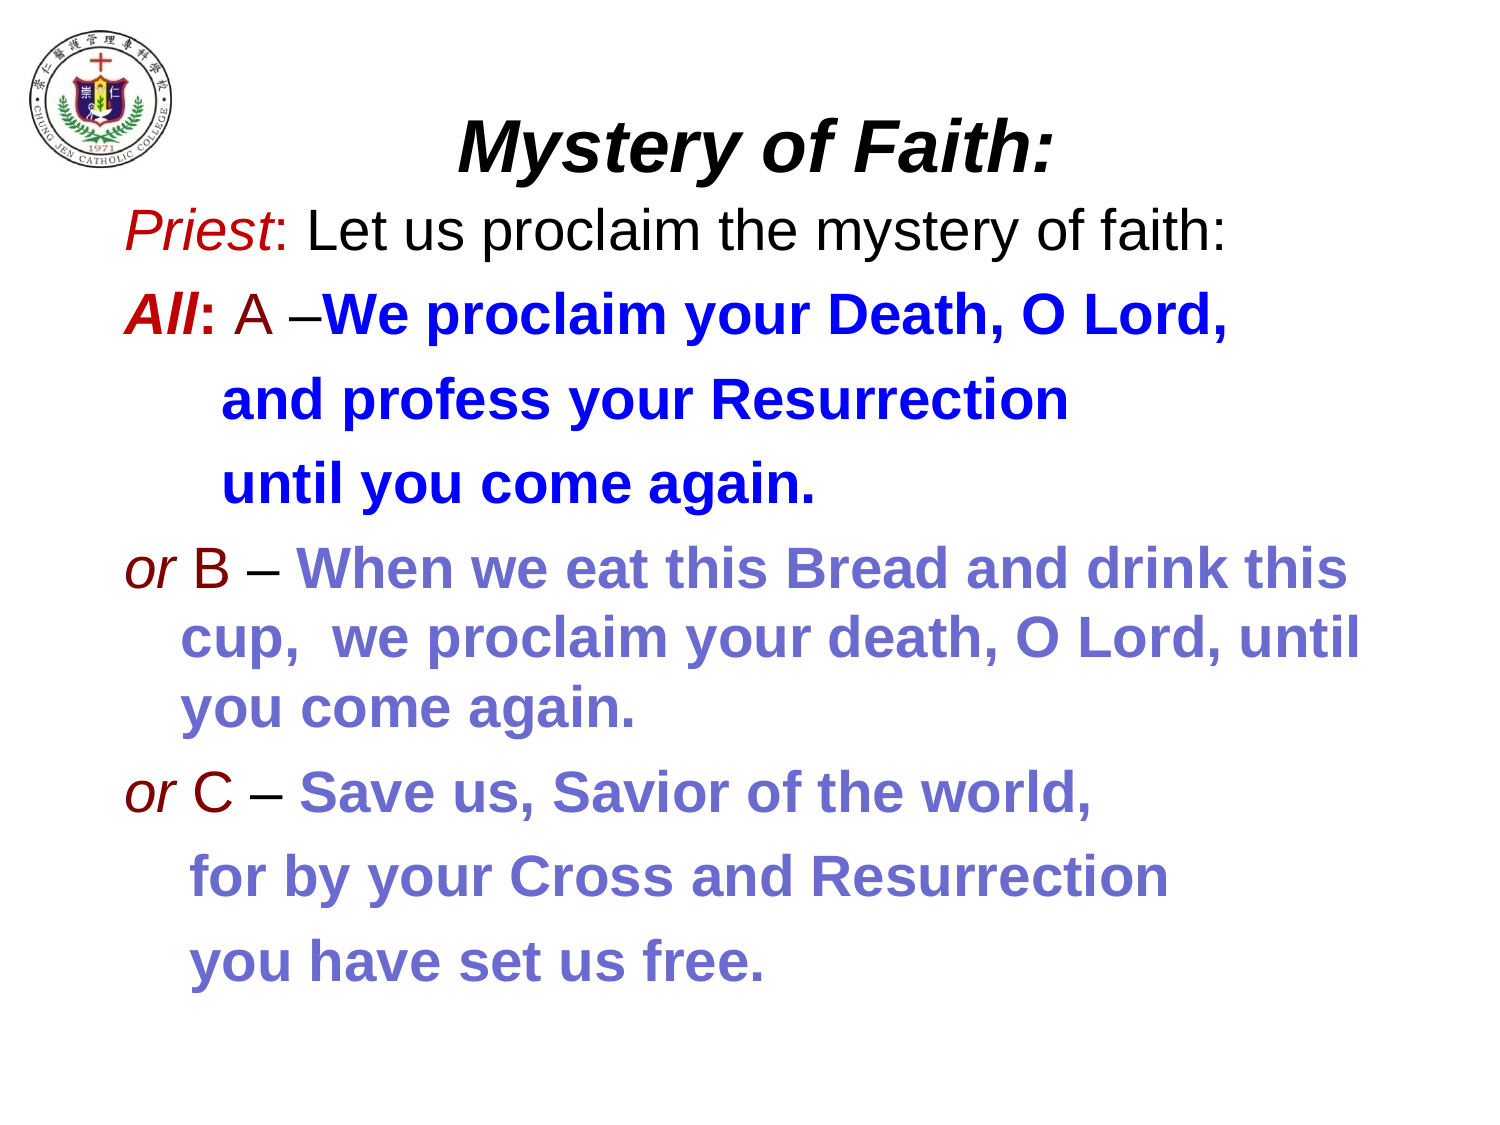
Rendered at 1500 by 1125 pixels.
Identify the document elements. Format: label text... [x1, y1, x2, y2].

list Priest: Let us proclaim the mystery of faith: All: A –We proclaim your Death, O Lord, and profess your Resurrection until you come again. or B – When we eat this Bread and drink this cup, we proclaim your death, O Lord, until you come again. or C – Save us, Savior of the world, for by your Cross and Resurrection you have set us free. [53, 184, 1483, 1035]
title Mystery of Faith: [112, 0, 1424, 184]
